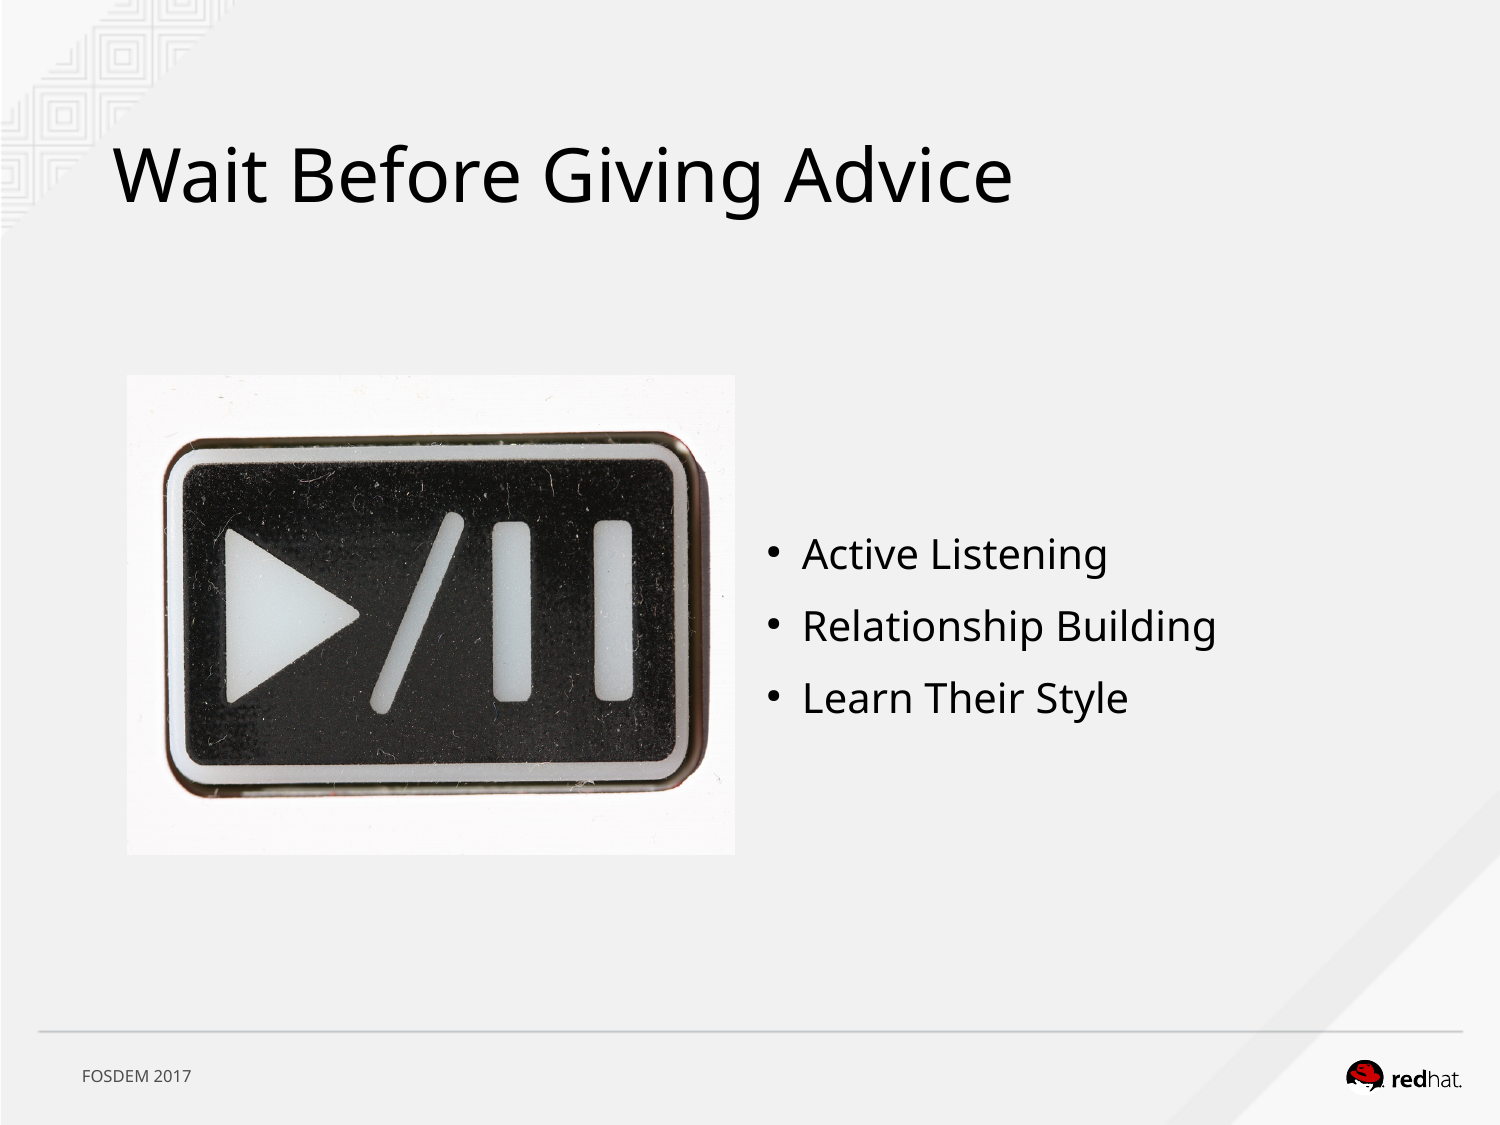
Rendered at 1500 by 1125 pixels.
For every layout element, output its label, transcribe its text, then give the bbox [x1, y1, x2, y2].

title Wait Before Giving Advice [112, 0, 1388, 225]
picture [0, 0, 1500, 1125]
text_box Active Listening Relationship Building Learn Their Style [766, 525, 1389, 715]
